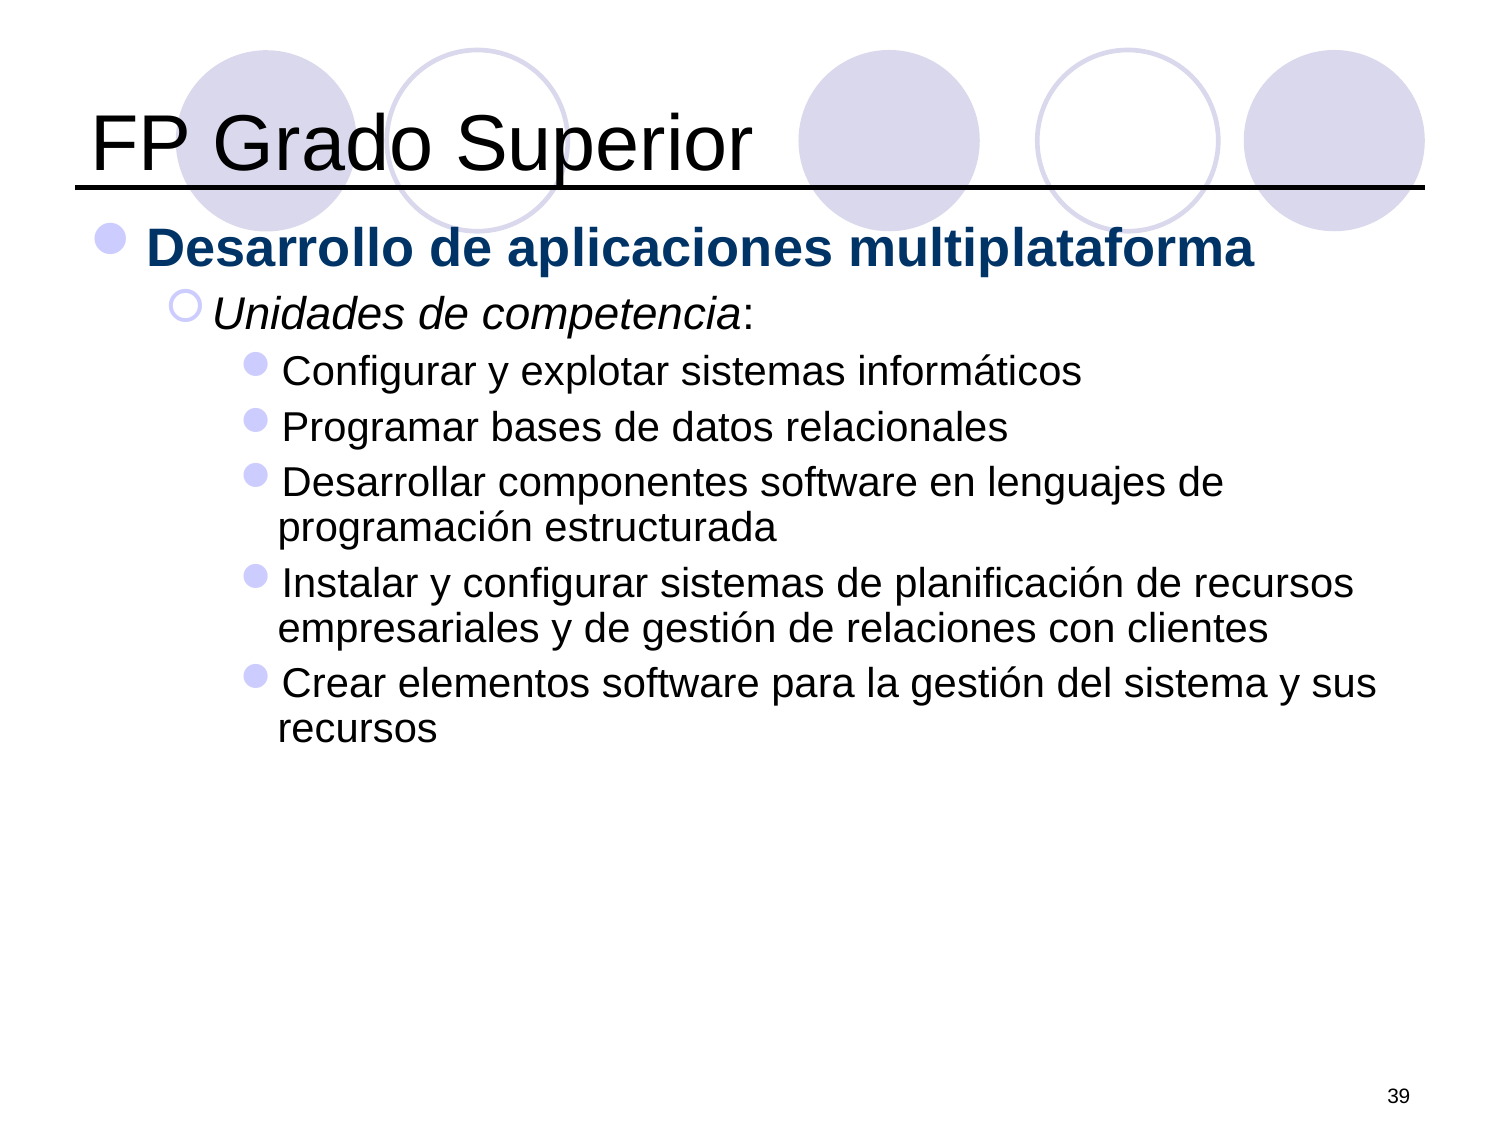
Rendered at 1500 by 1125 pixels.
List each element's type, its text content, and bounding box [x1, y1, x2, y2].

list Desarrollo de aplicaciones multiplataforma Unidades de competencia: Configurar y explotar sistemas informáticos Programar bases de datos relacionales Desarrollar componentes software en lenguajes de programación estructurada Instalar y configurar sistemas de planificación de recursos empresariales y de gestión de relaciones con clientes Crear elementos software para la gestión del sistema y sus recursos [75, 212, 1426, 1101]
title FP Grado Superior [75, 45, 1426, 212]
